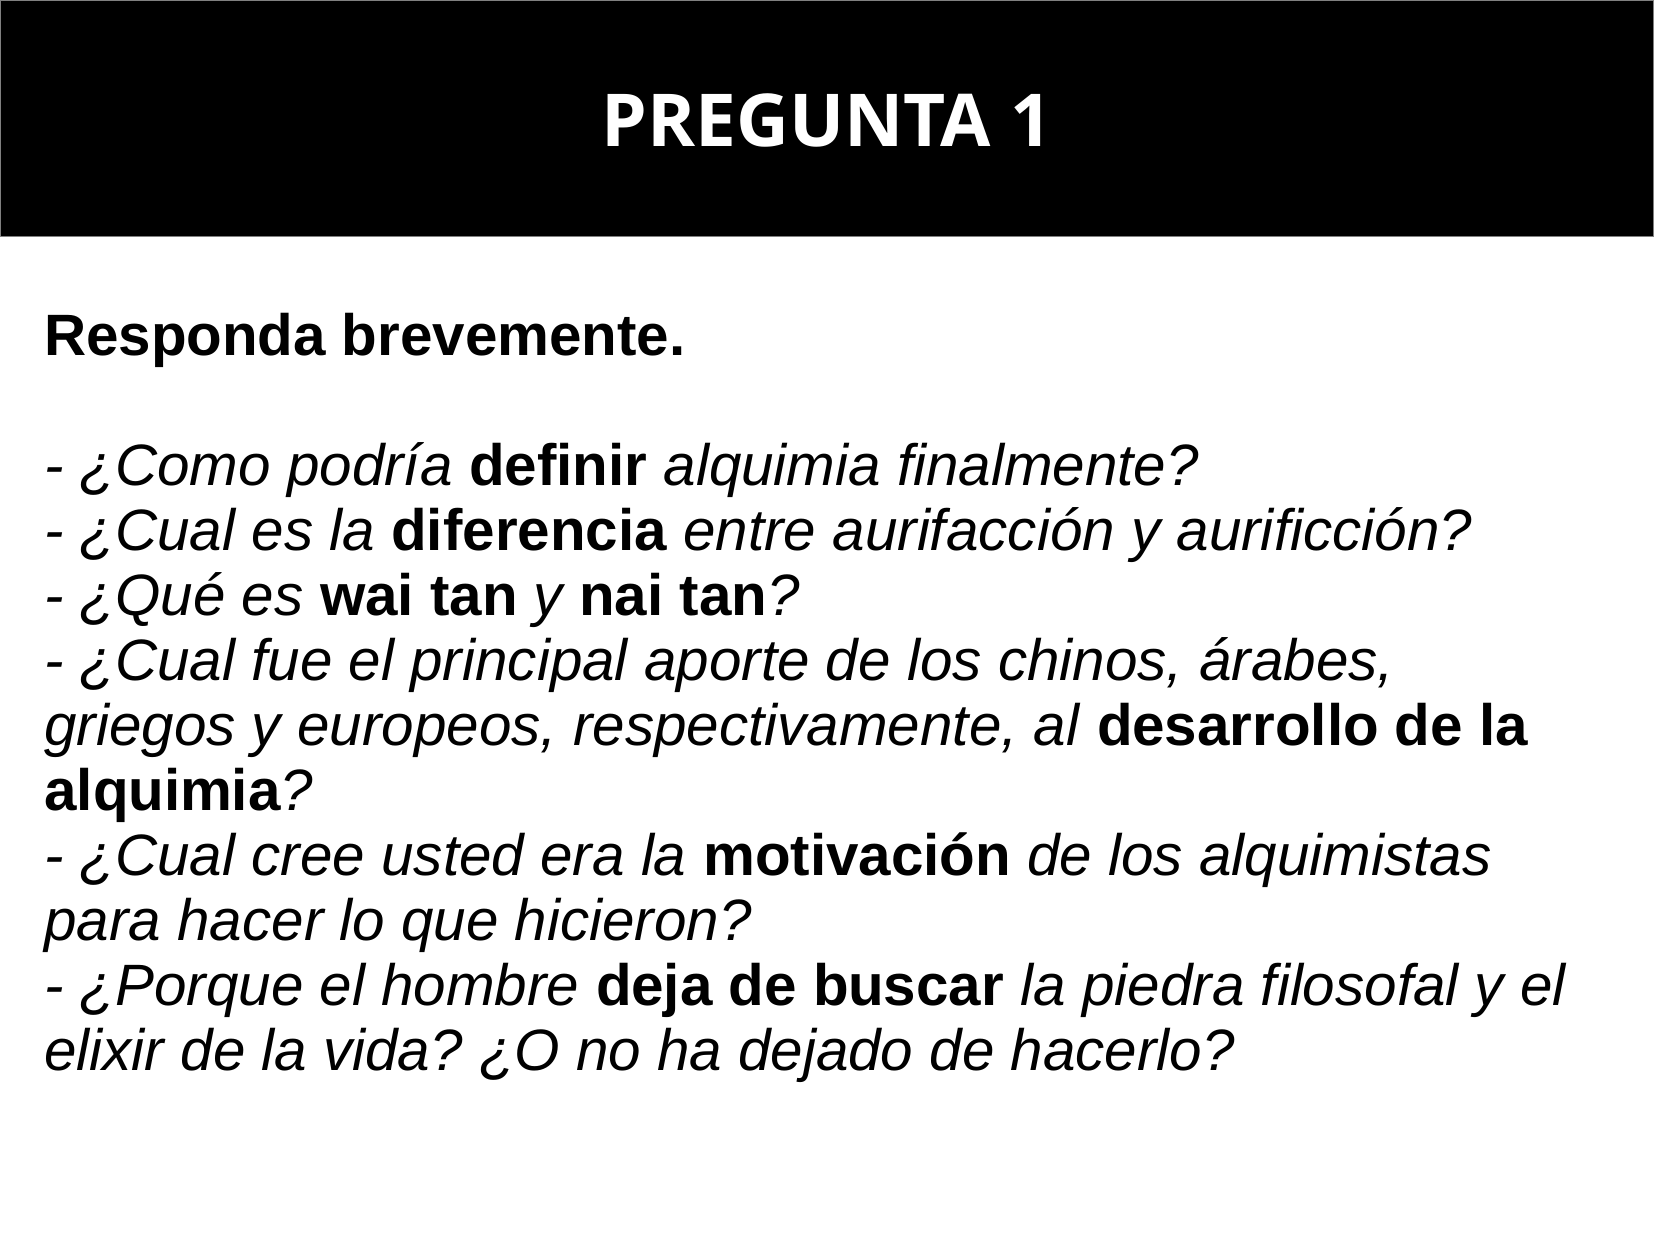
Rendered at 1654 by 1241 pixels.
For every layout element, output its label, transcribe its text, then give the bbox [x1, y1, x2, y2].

text_box PREGUNTA 1 [0, 0, 1654, 237]
text_box Responda brevemente. - ¿Como podría definir alquimia finalmente? - ¿Cual es la diferencia entre aurifacción y aurificción? - ¿Qué es wai tan y nai tan? - ¿Cual fue el principal aporte de los chinos, árabes, griegos y europeos, respectivamente, al desarrollo de la alquimia? - ¿Cual cree usted era la motivación de los alquimistas para hacer lo que hicieron? - ¿Porque el hombre deja de buscar la piedra filosofal y el elixir de la vida? ¿O no ha dejado de hacerlo? [29, 295, 1595, 1133]
